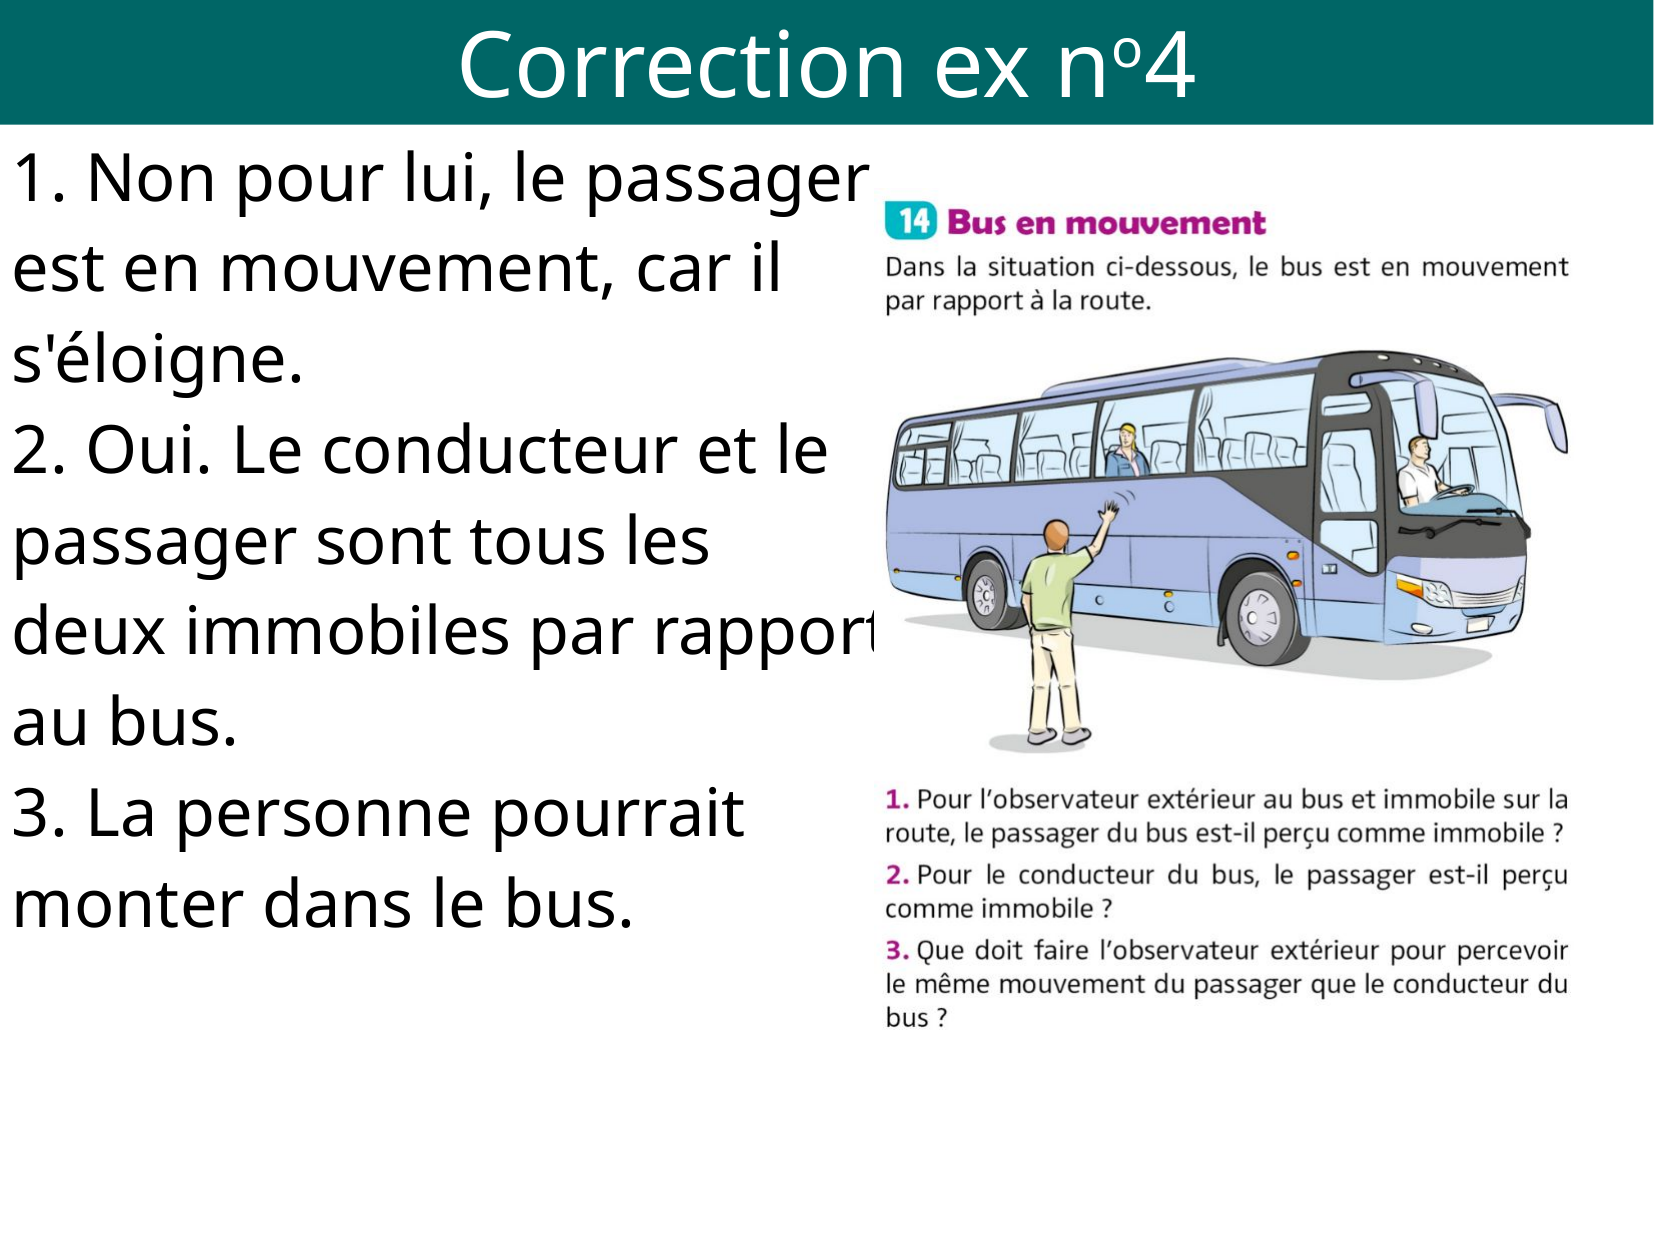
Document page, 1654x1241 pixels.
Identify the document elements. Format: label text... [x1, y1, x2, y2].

picture [874, 188, 1577, 1040]
subtitle 1. Non pour lui, le passager est en mouvement, car il s'éloigne. 2. Oui. Le conducteur et le passager sont tous les deux immobiles par rapport au bus. 3. La personne pourrait monter dans le bus. [11, 129, 1642, 1229]
title Correction ex no4 [0, 10, 1654, 114]
